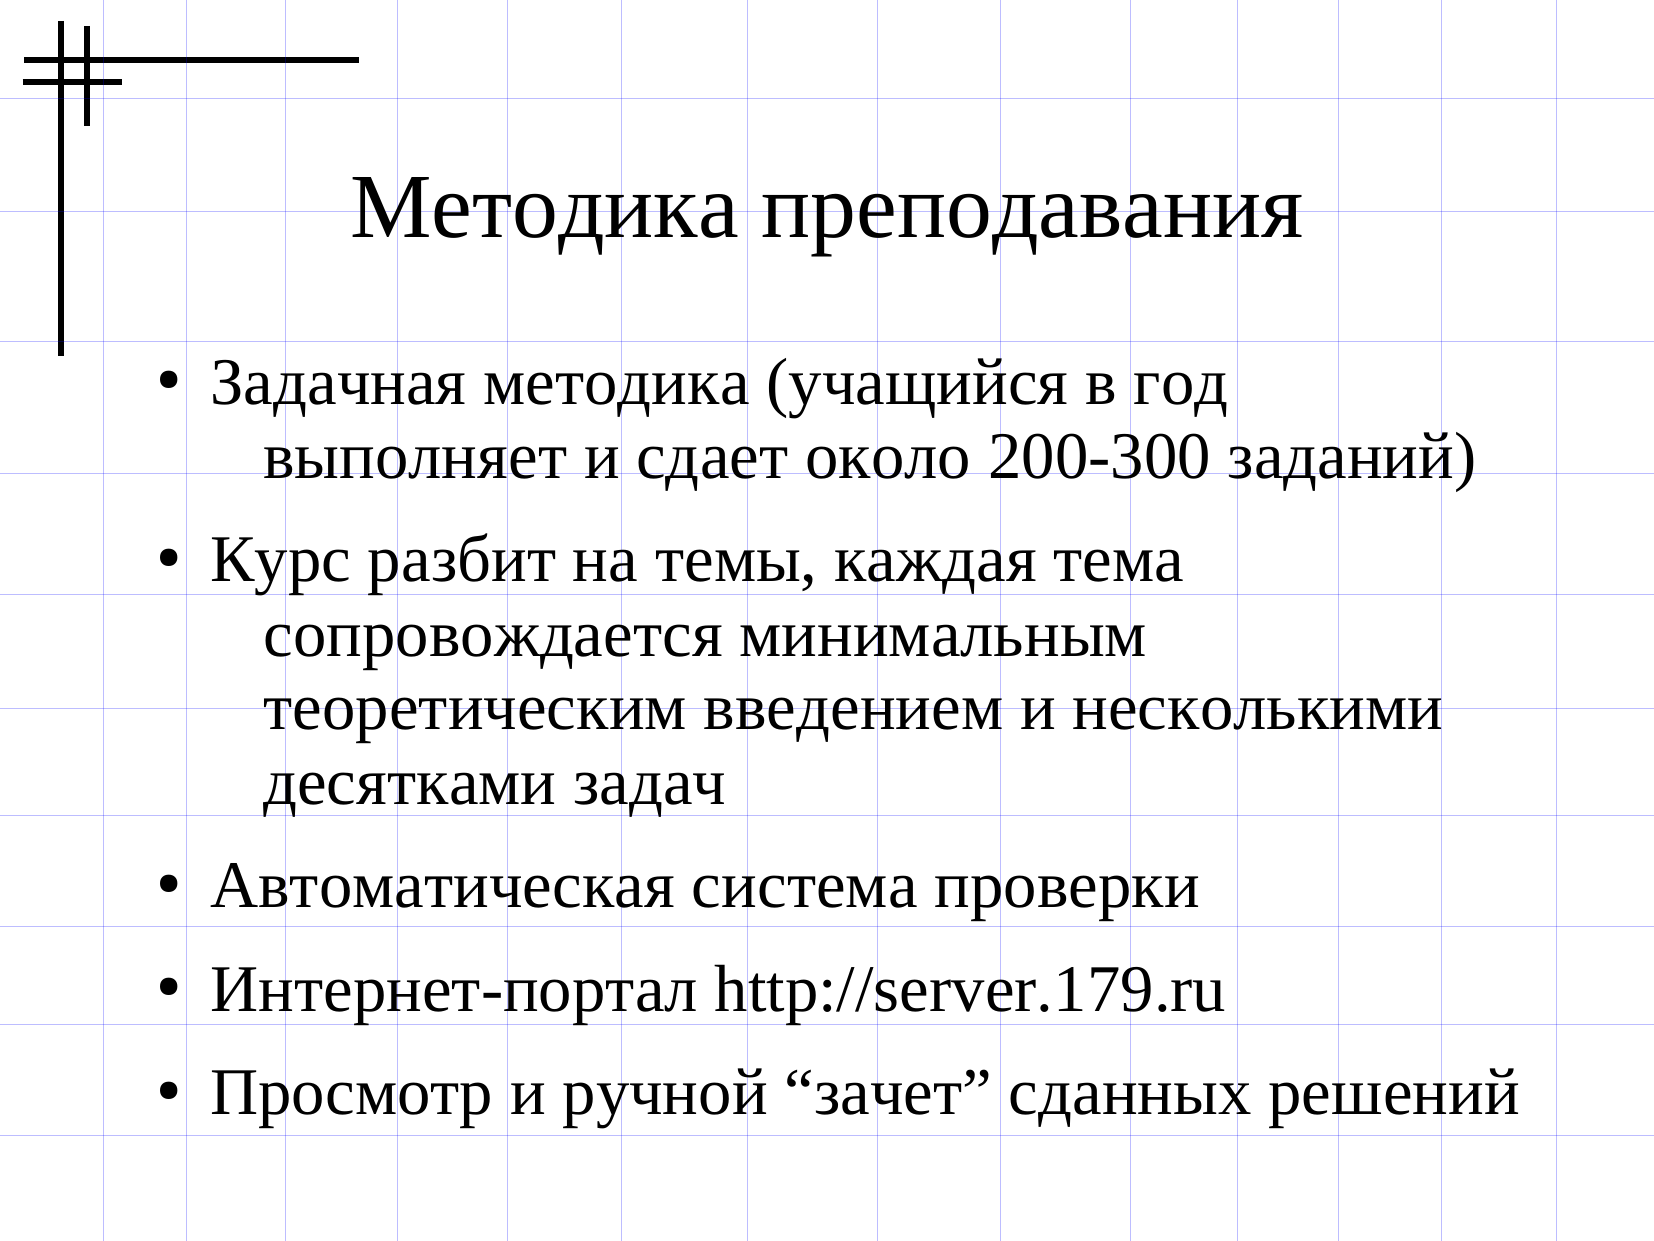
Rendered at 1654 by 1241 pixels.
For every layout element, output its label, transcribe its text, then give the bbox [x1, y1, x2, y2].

title Методика преподавания [121, 102, 1534, 311]
list Задачная методика (учащийся в год выполняет и сдает около 200-300 заданий) Курс разбит на темы, каждая тема сопровождается минимальным теоретическим введением и несколькими десятками задач Автоматическая система проверки Интернет-портал http://server.179.ru Просмотр и ручной “зачет” сданных решений [121, 344, 1534, 1164]
